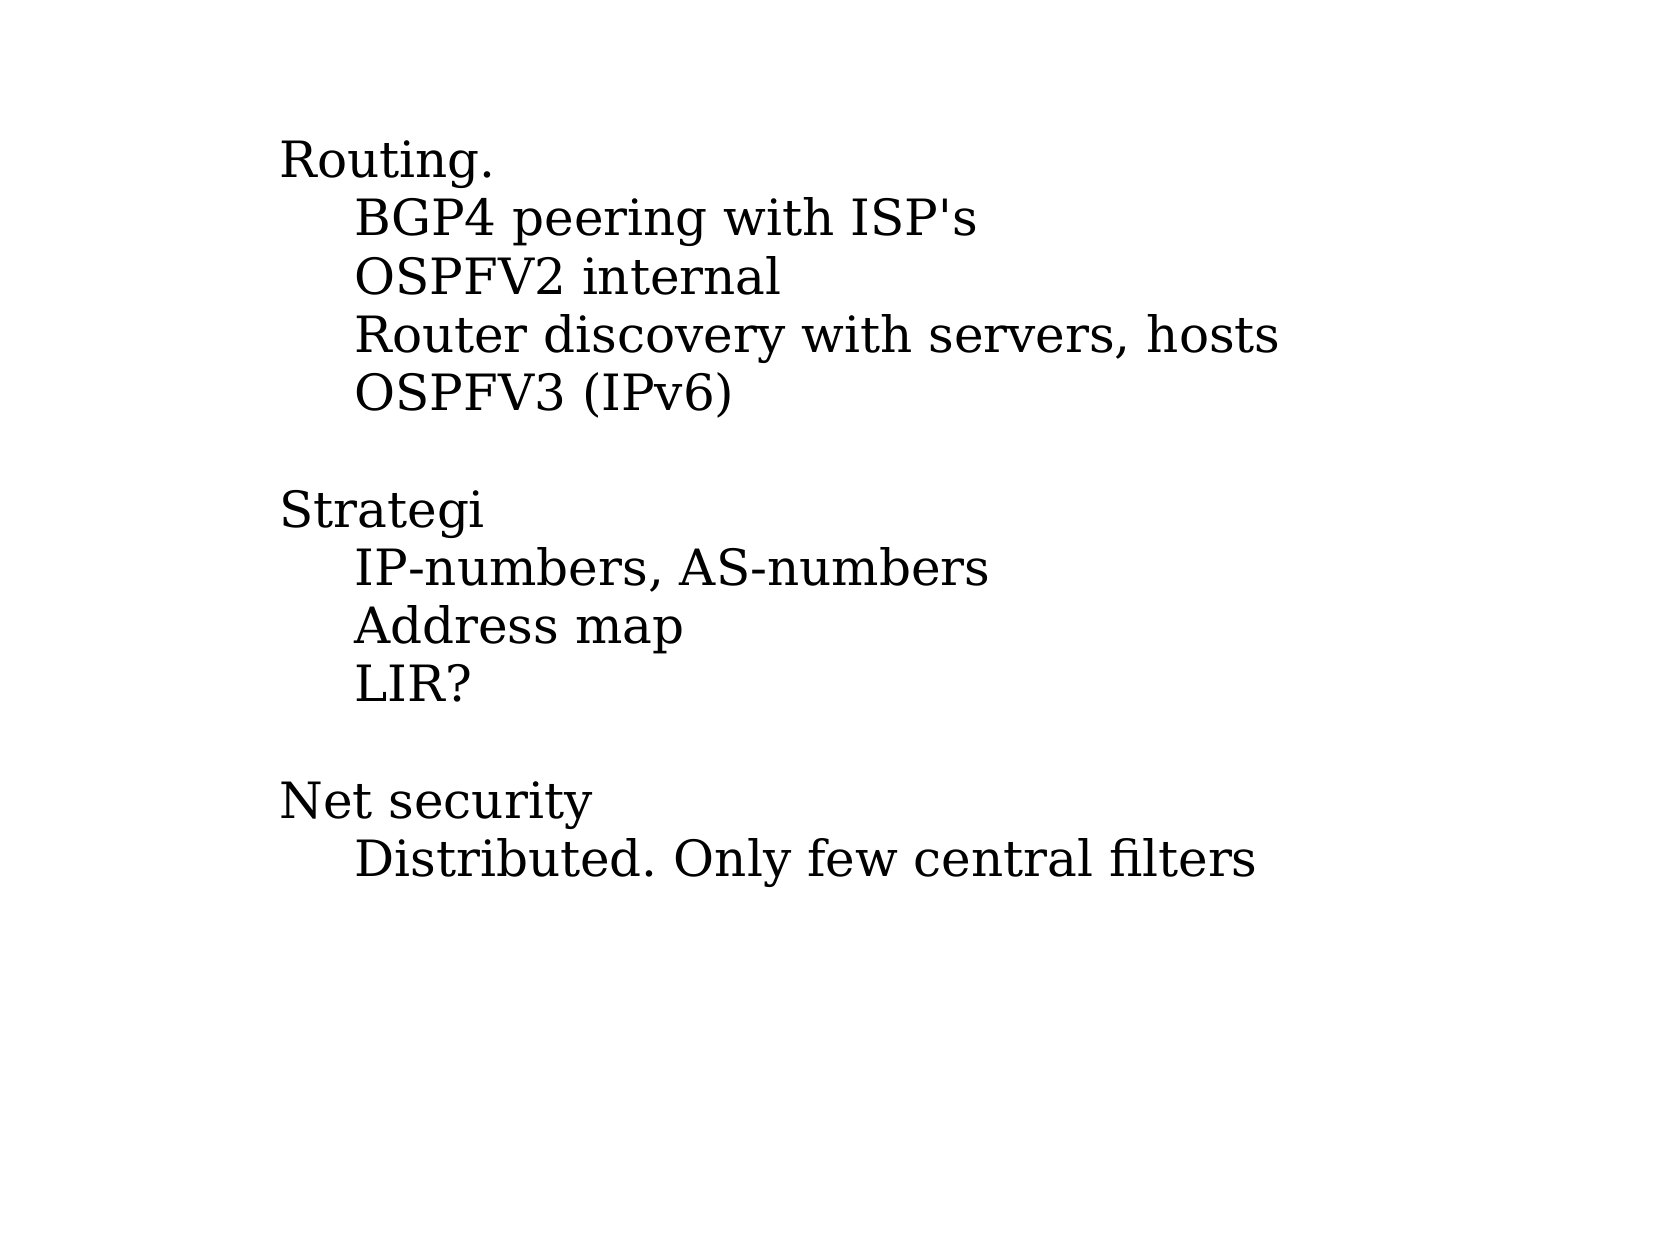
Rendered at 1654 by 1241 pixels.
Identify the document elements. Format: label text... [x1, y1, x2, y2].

text_box Routing. BGP4 peering with ISP's OSPFV2 internal Router discovery with servers, hosts OSPFV3 (IPv6) Strategi IP-numbers, AS-numbers Address map LIR? Net security Distributed. Only few central filters [279, 131, 1308, 1005]
